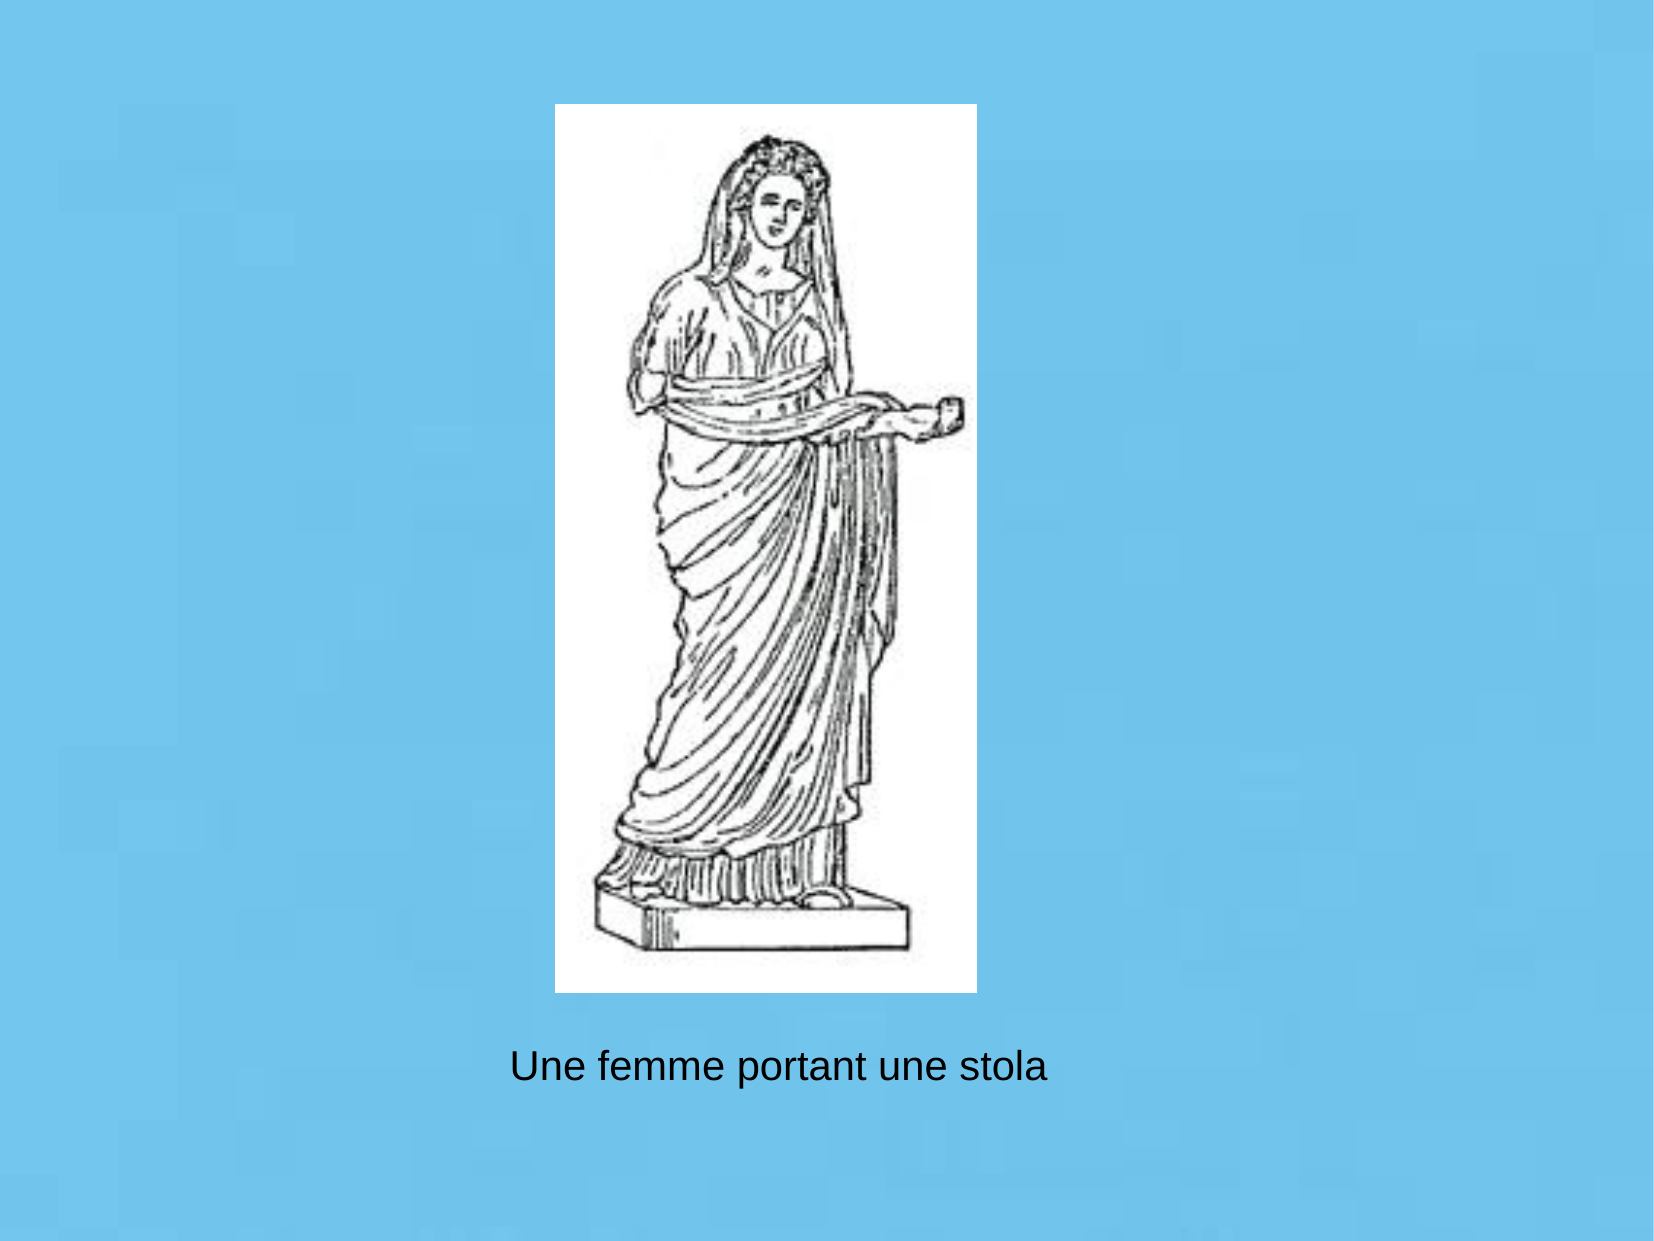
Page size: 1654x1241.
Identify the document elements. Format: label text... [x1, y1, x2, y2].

text_box Une femme portant une stola [431, 992, 1127, 1111]
picture [0, 0, 1654, 1241]
